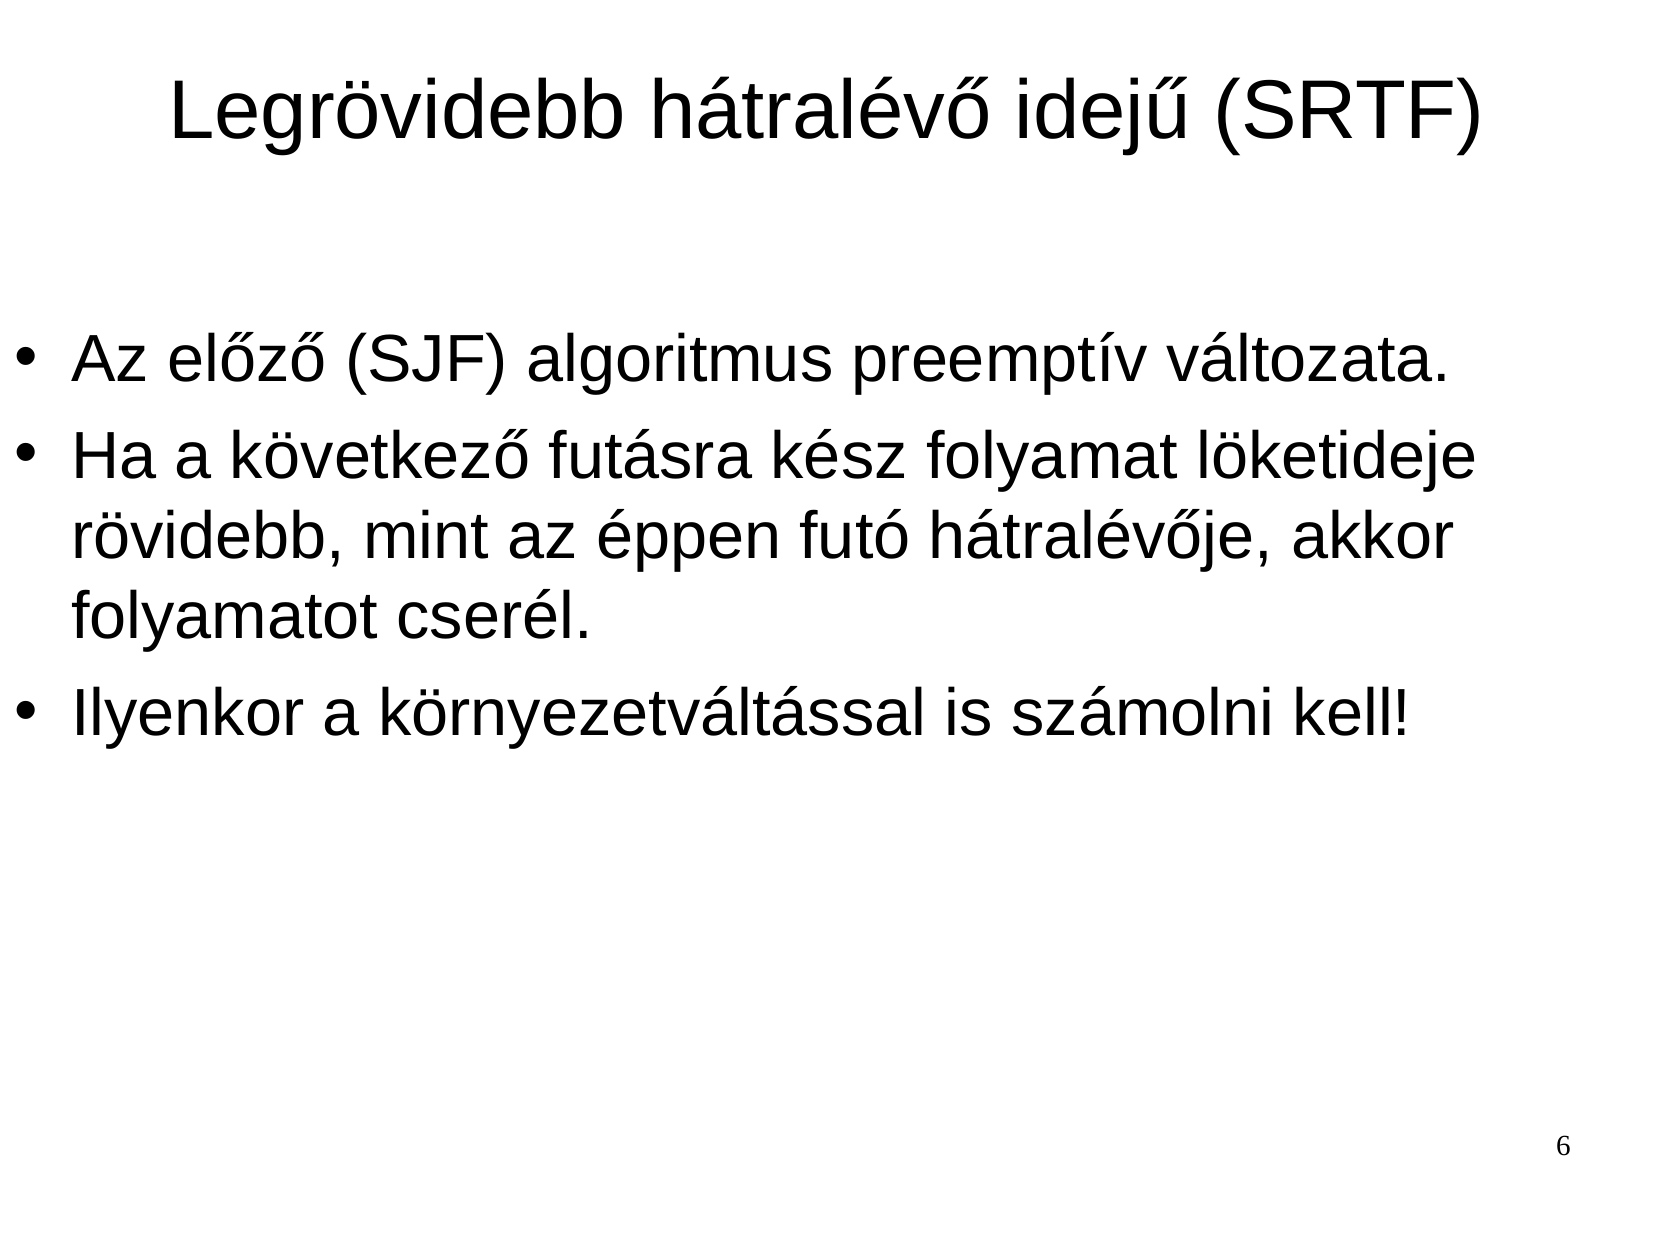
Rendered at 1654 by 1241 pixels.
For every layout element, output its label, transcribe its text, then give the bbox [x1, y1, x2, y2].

title Legrövidebb hátralévő idejű (SRTF) [0, 20, 1654, 191]
list Az előző (SJF) algoritmus preemptív változata. Ha a következő futásra kész folyamat löketideje rövidebb, mint az éppen futó hátralévője, akkor folyamatot cserél. Ilyenkor a környezetváltással is számolni kell! [0, 307, 1654, 894]
